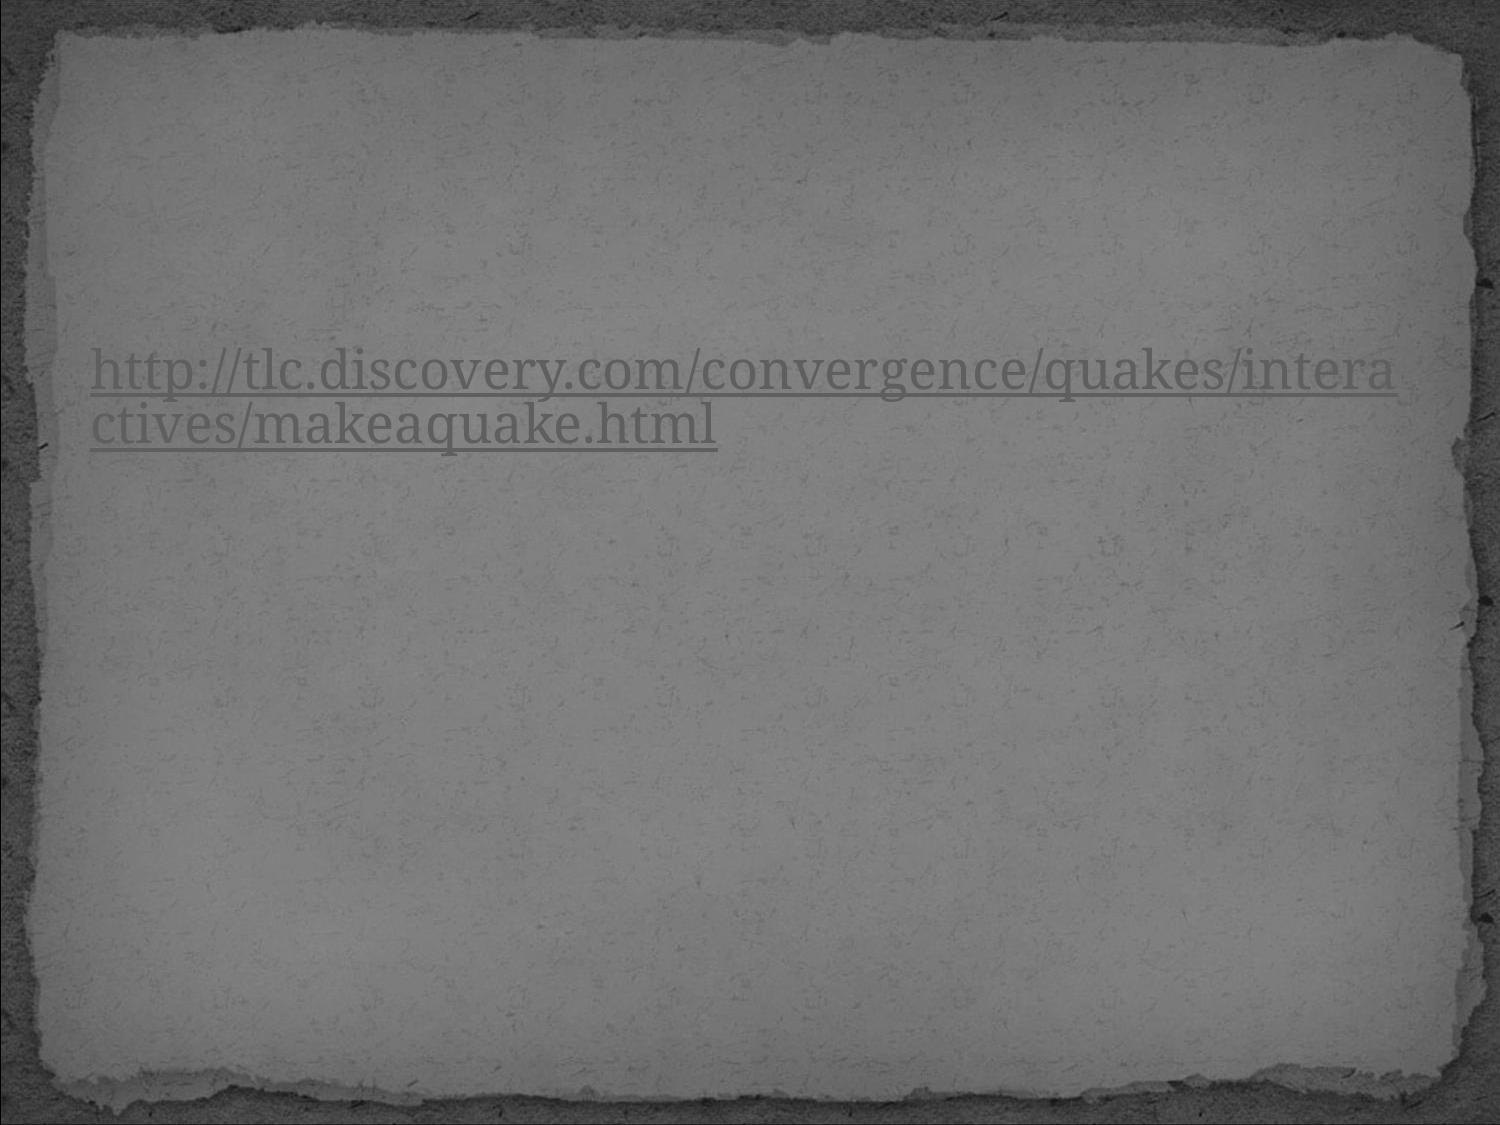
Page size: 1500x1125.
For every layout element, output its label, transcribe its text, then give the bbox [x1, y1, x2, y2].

list http://tlc.discovery.com/convergence/quakes/interactives/makeaquake.html [75, 249, 1425, 1000]
picture [0, 0, 1500, 1125]
